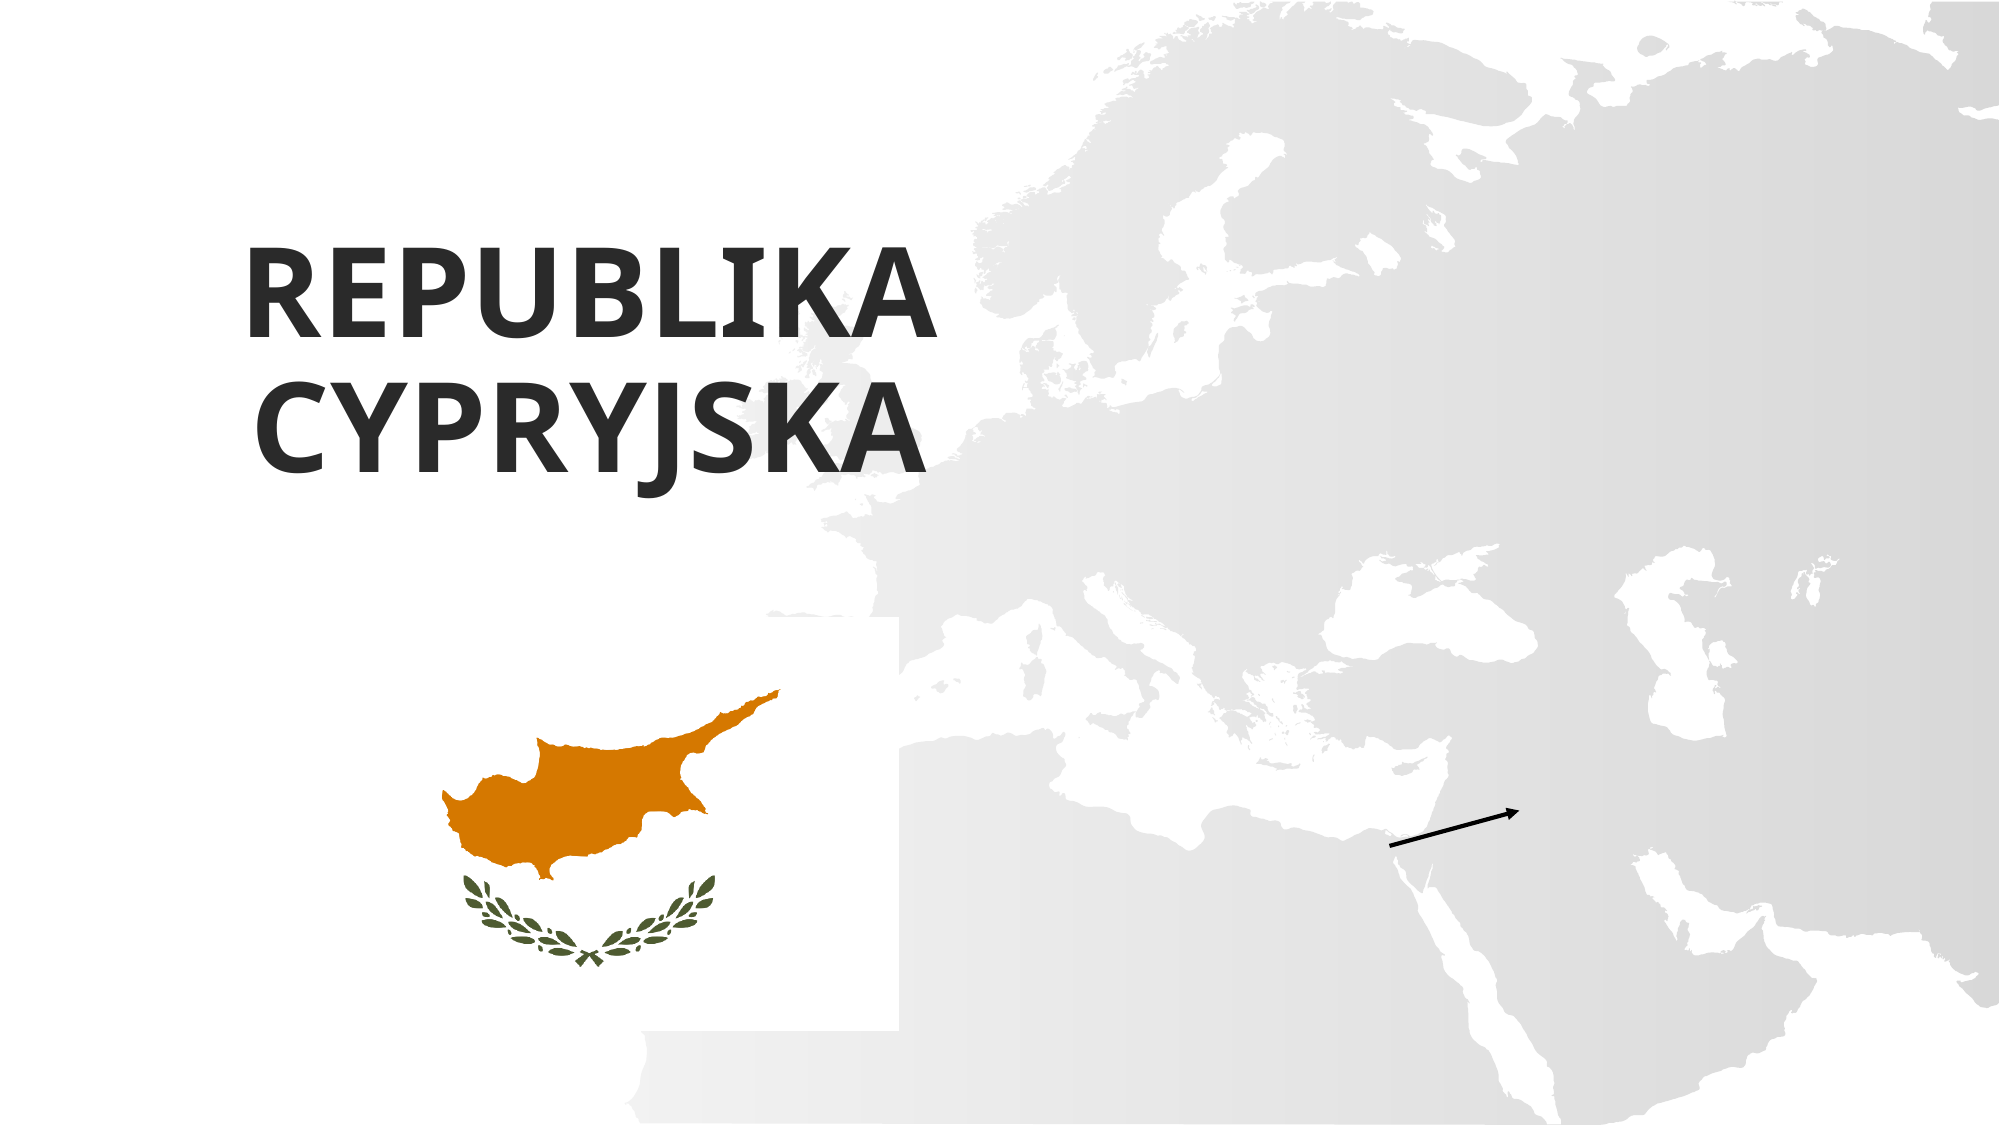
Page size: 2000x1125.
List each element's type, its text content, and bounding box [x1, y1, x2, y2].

picture [279, 617, 899, 1031]
text_box REPUBLIKA CYPRYJSKA [155, 176, 1022, 508]
